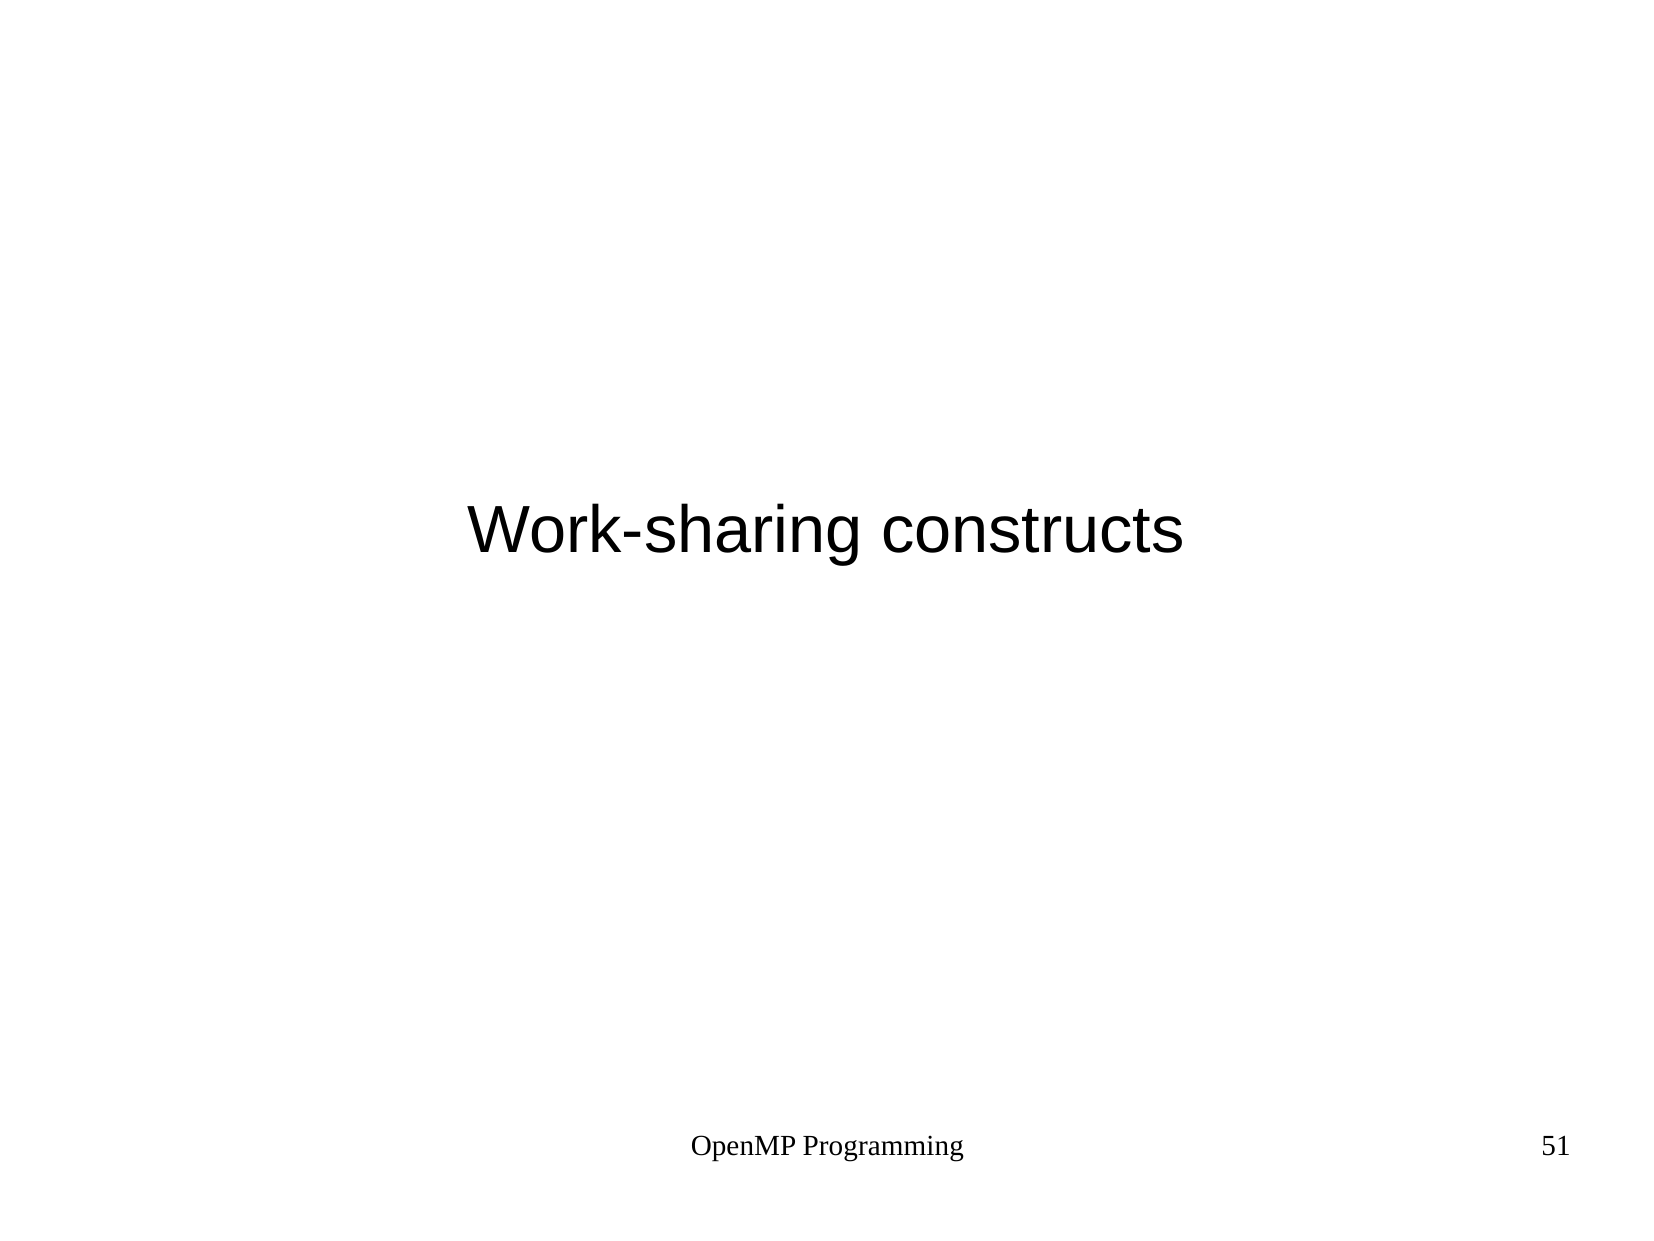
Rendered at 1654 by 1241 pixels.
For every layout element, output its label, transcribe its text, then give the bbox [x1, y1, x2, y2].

subtitle Work-sharing constructs [82, 49, 1571, 1010]
